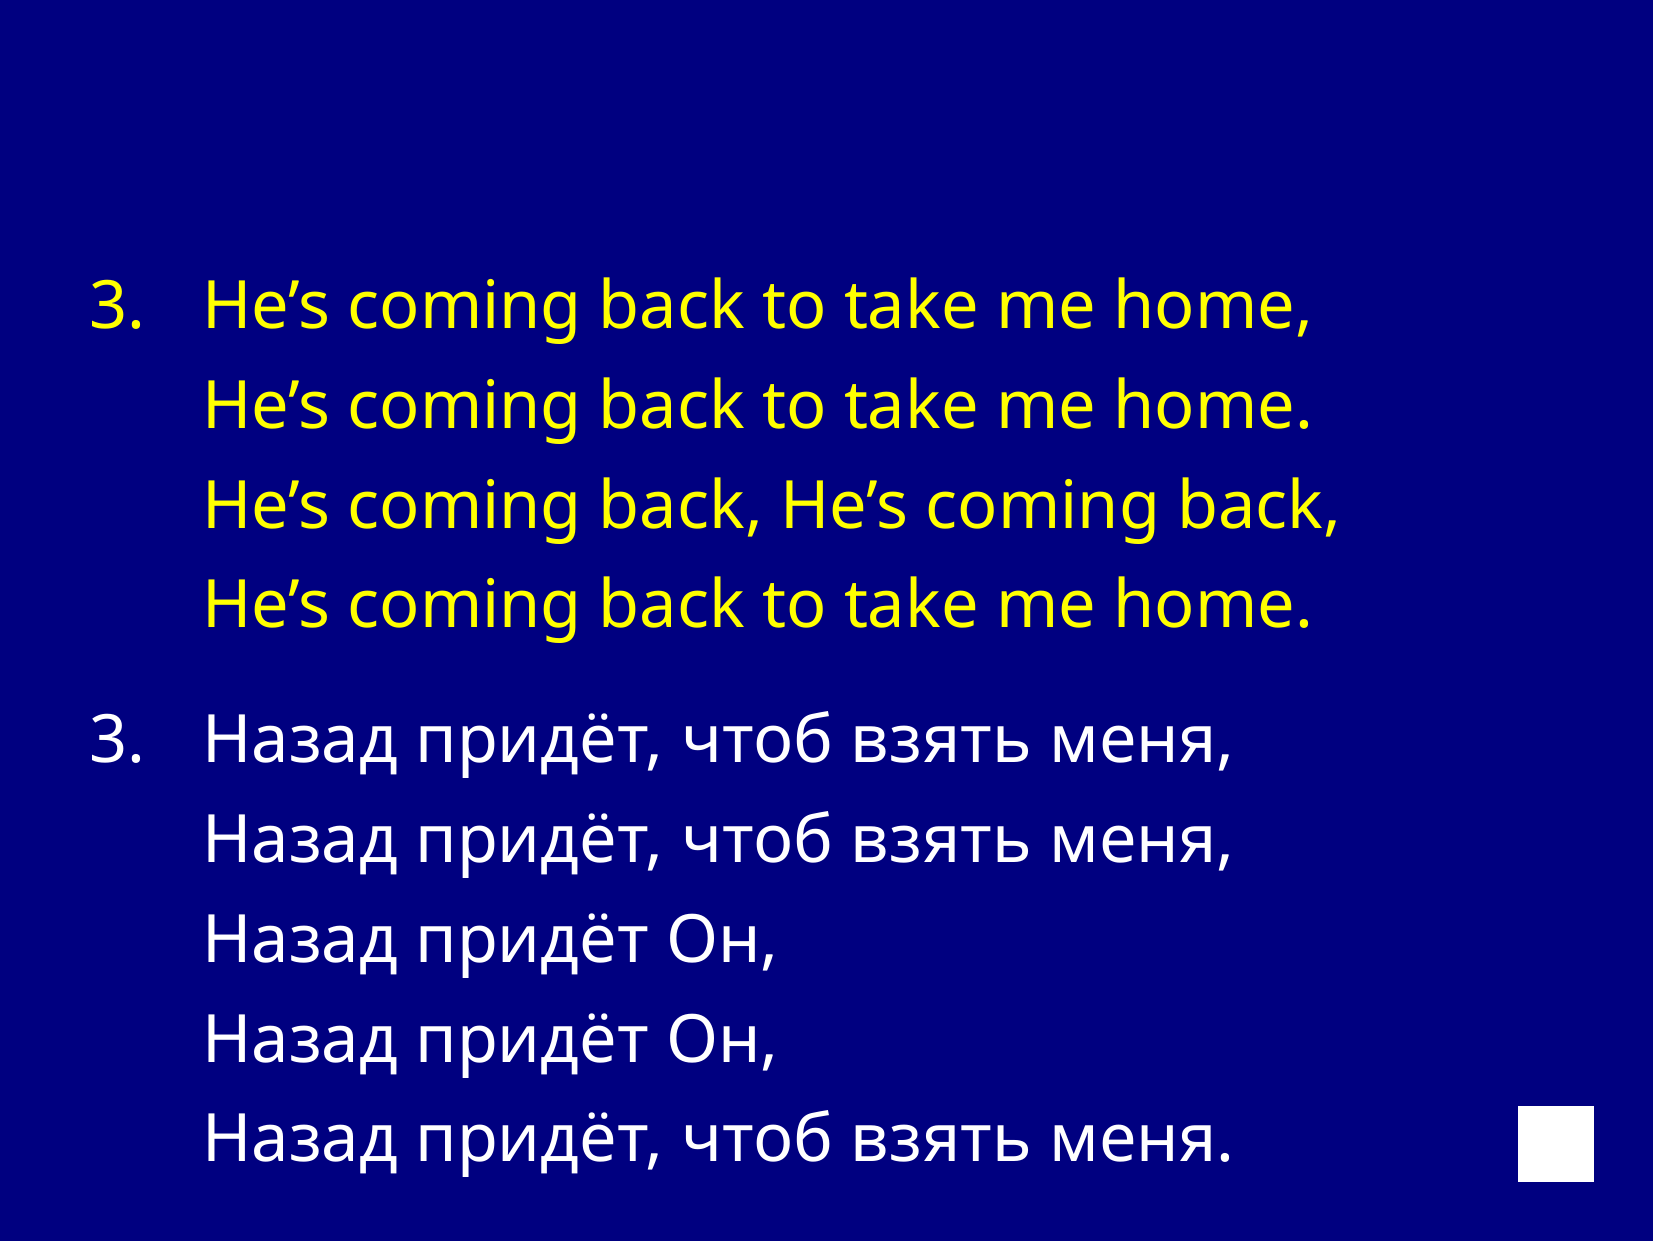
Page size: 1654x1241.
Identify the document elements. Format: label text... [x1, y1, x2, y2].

text_box [1518, 1106, 1594, 1182]
text_box 3. Назад придёт, чтоб взять меня, Назад придёт, чтоб взять меня, Назад придёт Он, Назад придёт Он, Назад придёт, чтоб взять меня. [75, 675, 1576, 1163]
text_box 3. He’s coming back to take me home, He’s coming back to take me home. He’s coming back, He’s coming back, He’s coming back to take me home. [75, 150, 1576, 638]
